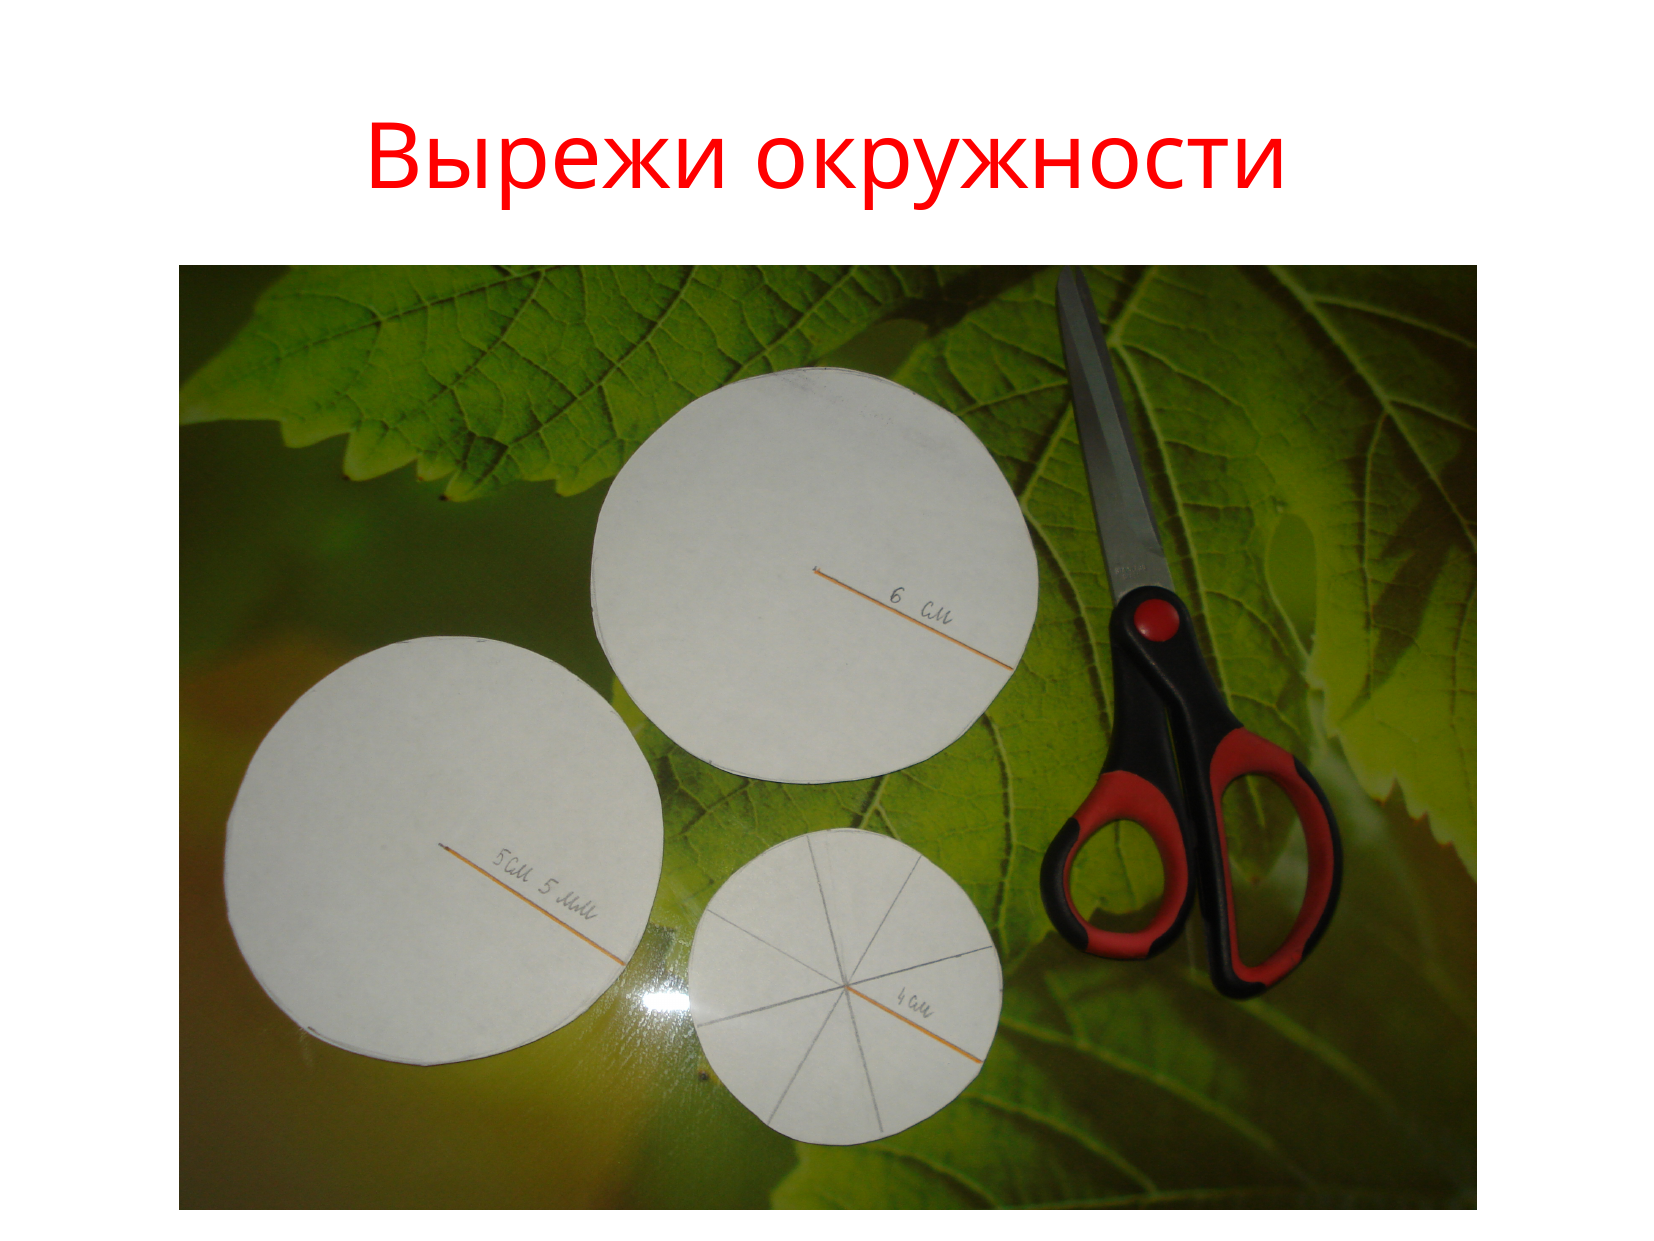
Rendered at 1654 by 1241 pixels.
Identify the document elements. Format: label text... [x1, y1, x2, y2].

title Вырежи окружности [82, 49, 1571, 257]
picture [179, 265, 1477, 1210]
